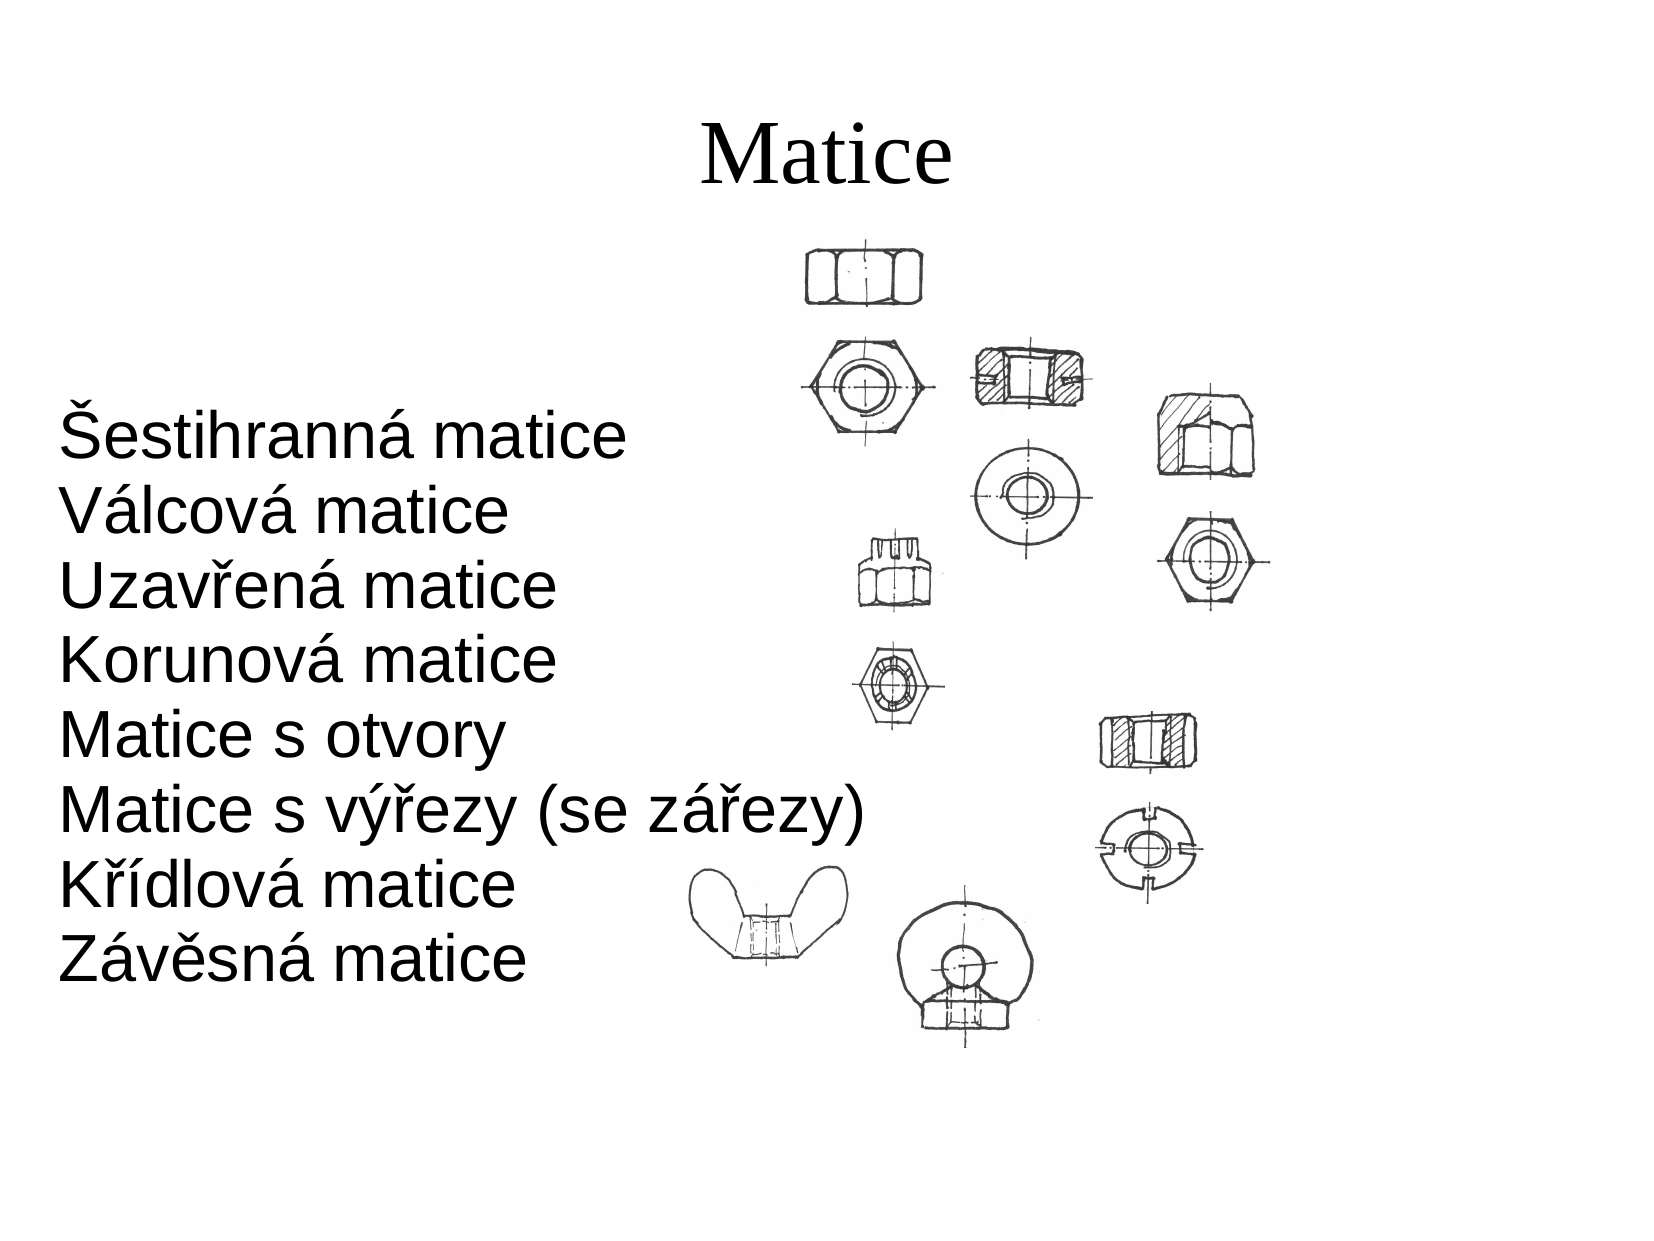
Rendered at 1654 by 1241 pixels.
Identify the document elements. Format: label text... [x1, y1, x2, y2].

title Matice [82, 56, 1571, 250]
text_box [0, 411, 223, 560]
picture [852, 528, 945, 739]
picture [799, 236, 945, 448]
subtitle Šestihranná matice Válcová matice Uzavřená matice Korunová matice Matice s otvory Matice s výřezy (se zářezy) Křídlová matice Závěsná matice [59, 295, 1565, 1099]
picture [1095, 708, 1211, 904]
picture [970, 337, 1093, 562]
picture [885, 885, 1046, 1048]
picture [682, 852, 857, 975]
picture [1151, 383, 1274, 618]
